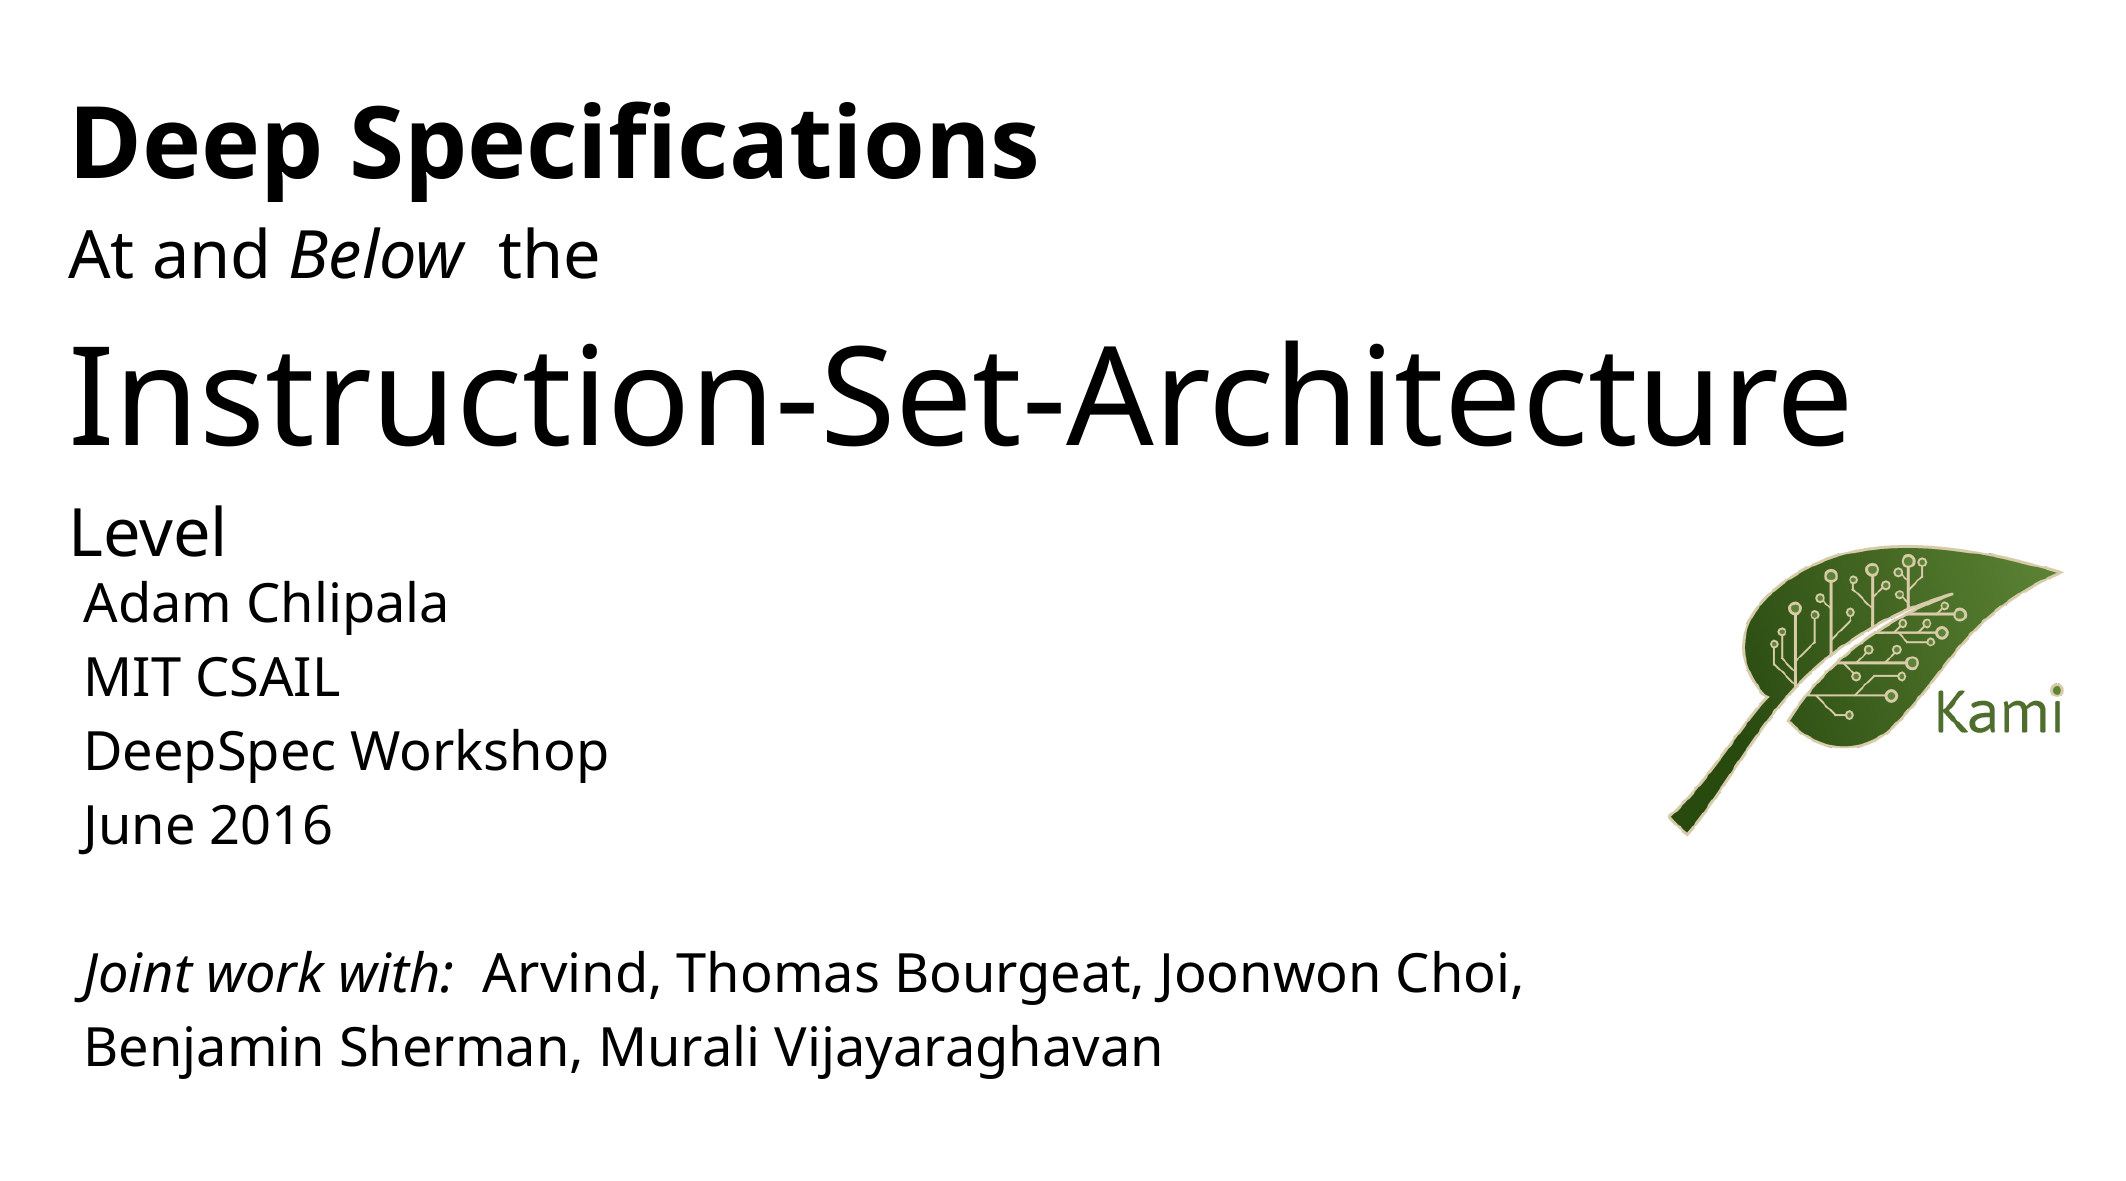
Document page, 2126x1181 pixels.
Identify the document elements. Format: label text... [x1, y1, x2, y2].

text_box Deep Specifications At and Below the Instruction-Set-Architecture Level [53, 63, 2083, 512]
picture [1655, 541, 2073, 838]
text_box Adam Chlipala MIT CSAIL DeepSpec Workshop June 2016 Joint work with: Arvind, Thomas Bourgeat, Joonwon Choi, Benjamin Sherman, Murali Vijayaraghavan [68, 557, 1785, 1017]
